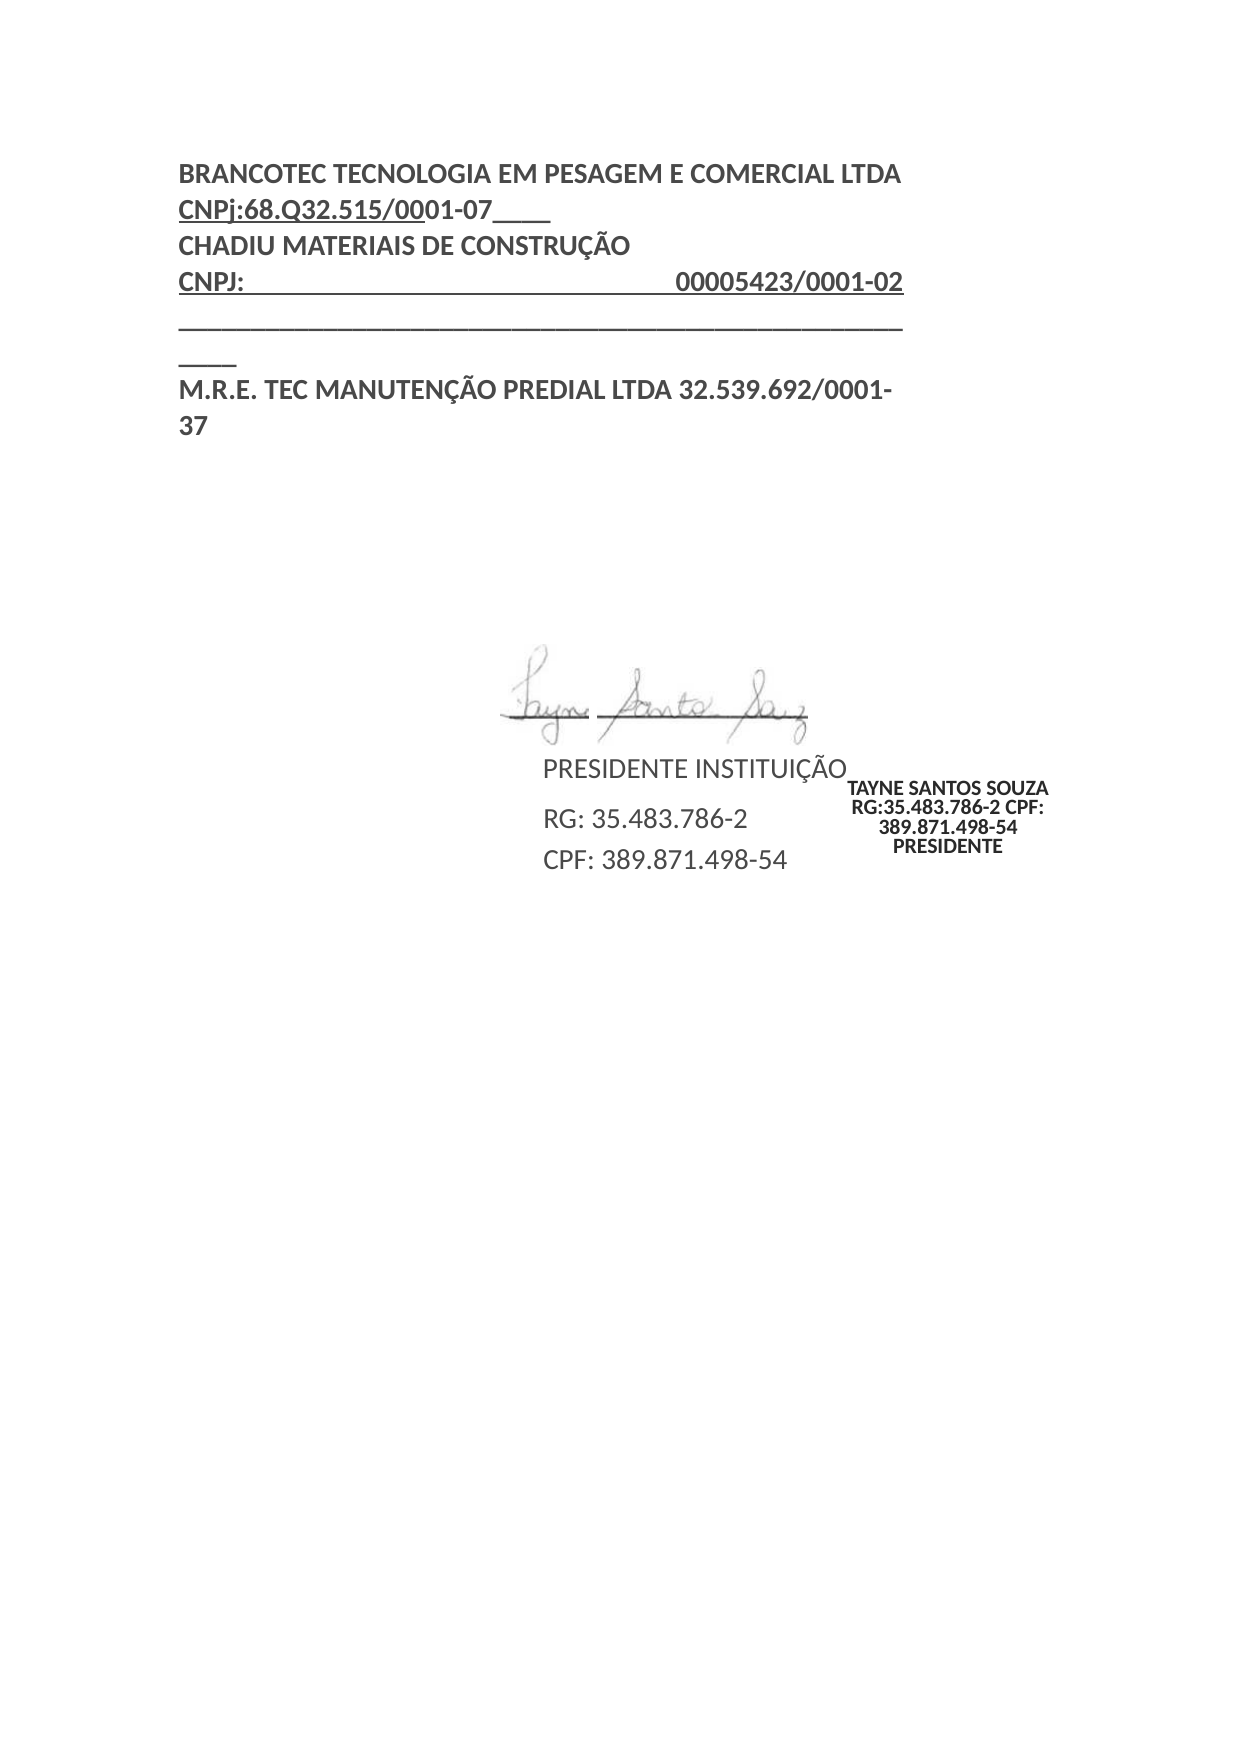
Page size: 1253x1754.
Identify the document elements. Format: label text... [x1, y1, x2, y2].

text_box TAYNE SANTOS SOUZA RG:35.483.786-2 CPF: 389.871.498-54 PRESIDENTE [837, 780, 1059, 862]
text_box BRANCOTEC TECNOLOGIA EM PESAGEM E COMERCIAL LTDA CNPj:68.Q32.515/0001-07____ CHADIU MATERIAIS DE CONSTRUÇÃO CNPJ: 00005423/0001-02 ______________________________________________________ M.R.E. TEC MANUTENÇÃO PREDIAL LTDA 32.539.692/0001-37 [178, 153, 912, 362]
picture [597, 667, 808, 746]
text_box RG: 35.483.786-2 CPF: 389.871.498-54 [543, 793, 791, 861]
text_box PRESIDENTE INSTITUIÇÃO [543, 749, 851, 783]
picture [500, 645, 589, 746]
